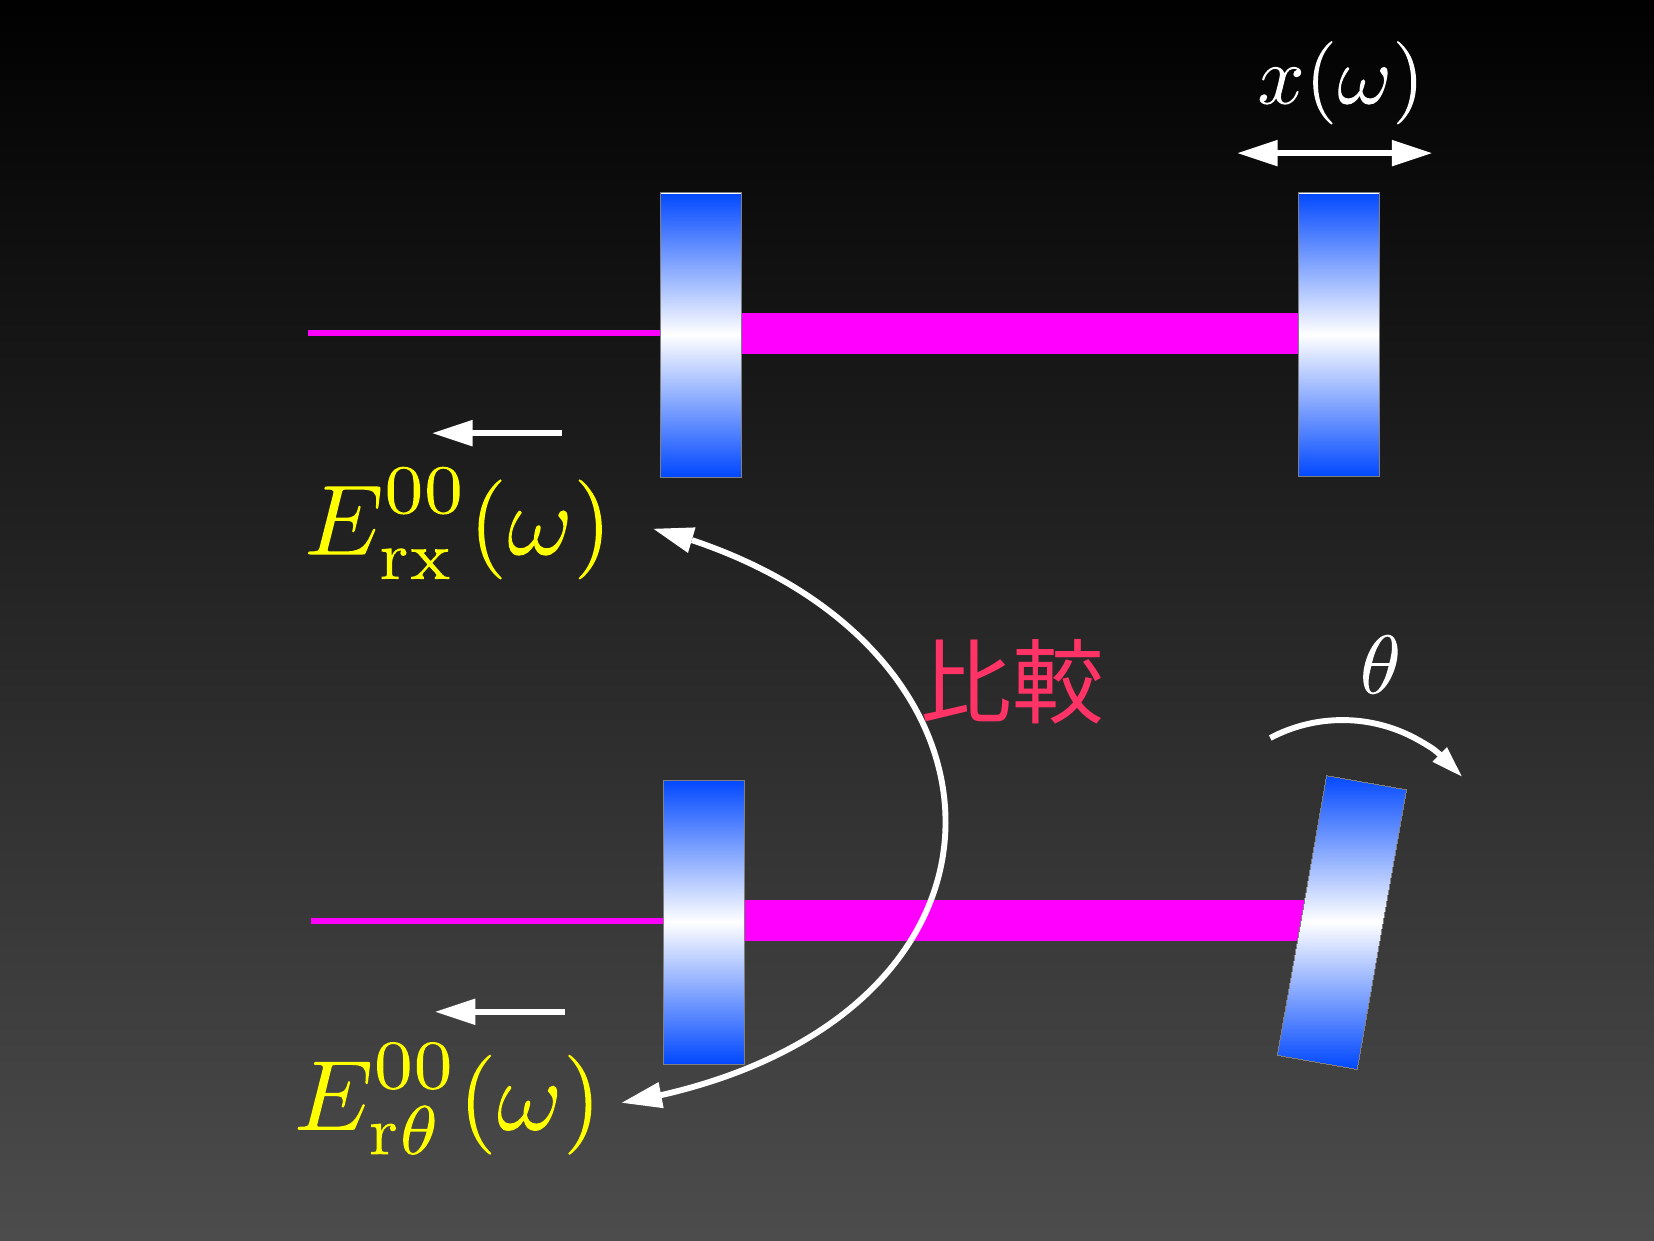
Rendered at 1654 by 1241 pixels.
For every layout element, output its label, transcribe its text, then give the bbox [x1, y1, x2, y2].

picture [1259, 41, 1417, 125]
text_box [663, 780, 745, 1065]
picture [307, 466, 603, 580]
picture [1363, 634, 1398, 695]
text_box [660, 192, 742, 478]
text_box [1298, 192, 1380, 477]
text_box 比較 [905, 602, 1120, 716]
picture [297, 1041, 592, 1156]
text_box [1277, 775, 1407, 1070]
